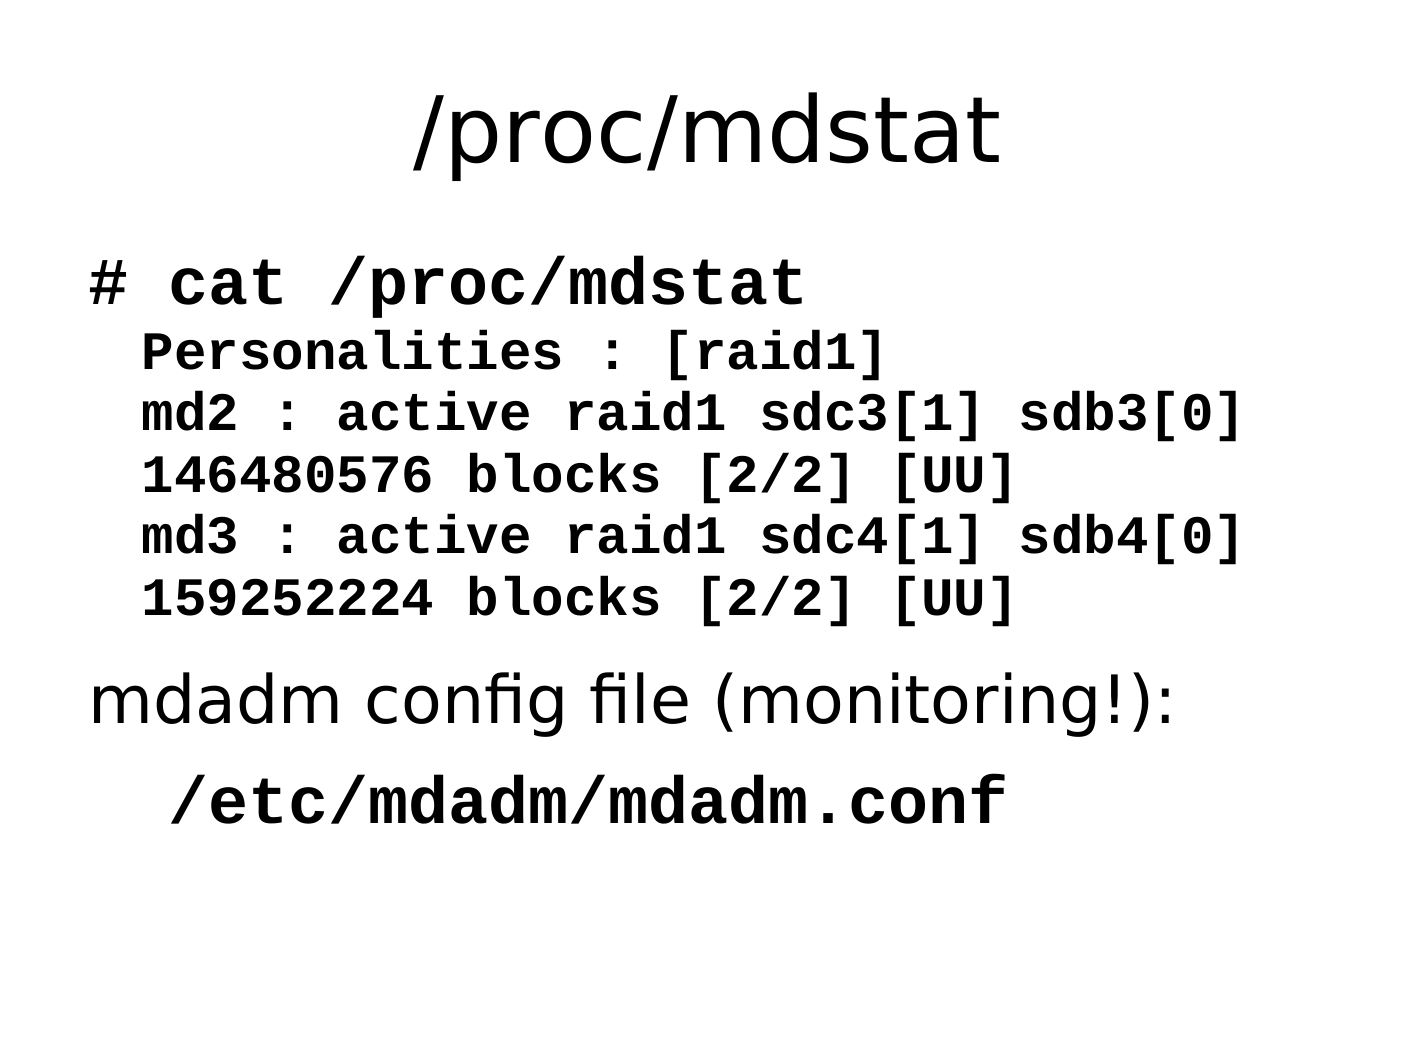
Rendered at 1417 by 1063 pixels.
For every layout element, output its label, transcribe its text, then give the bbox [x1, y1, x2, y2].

list # cat /proc/mdstat Personalities : [raid1] md2 : active raid1 sdc3[1] sdb3[0] 146480576 blocks [2/2] [UU] md3 : active raid1 sdc4[1] sdb4[0] 159252224 blocks [2/2] [UU] mdadm config file (monitoring!): /etc/mdadm/mdadm.conf [70, 248, 1346, 936]
title /proc/mdstat [70, 49, 1346, 213]
